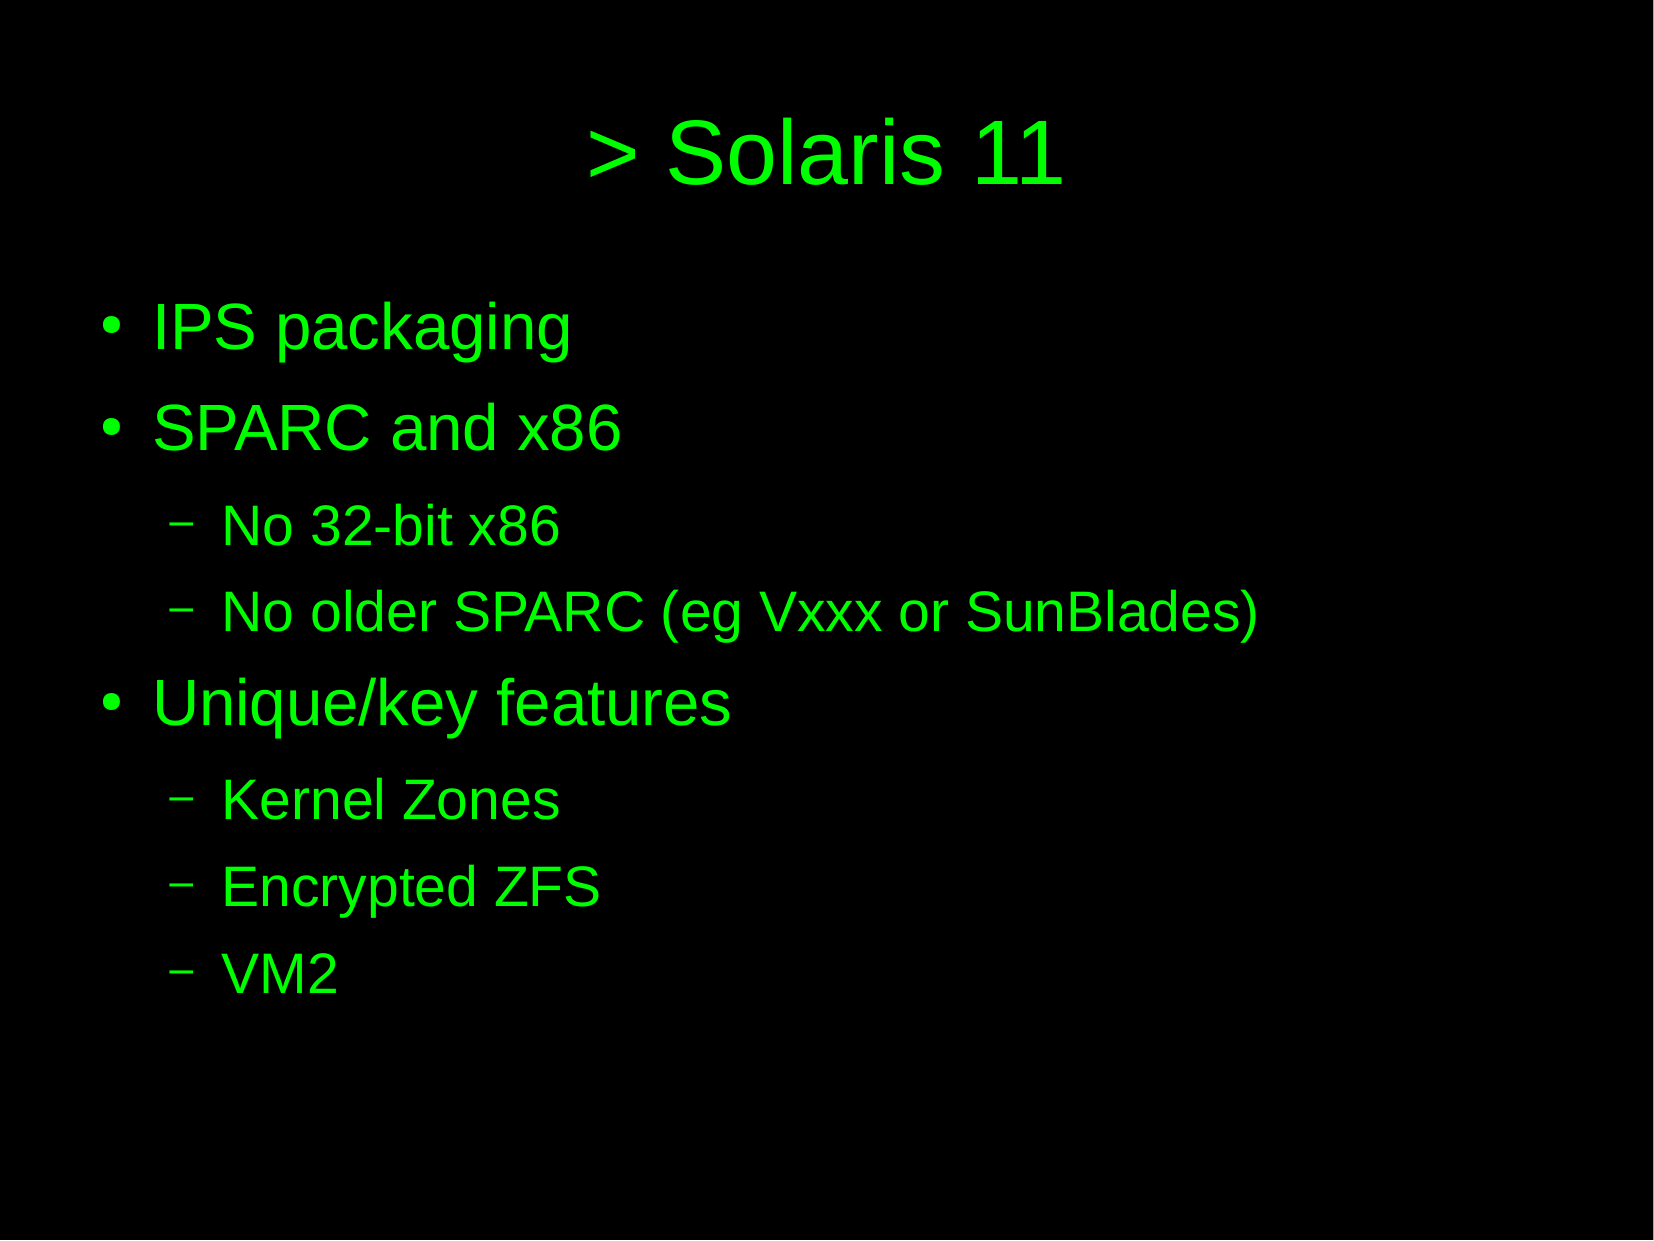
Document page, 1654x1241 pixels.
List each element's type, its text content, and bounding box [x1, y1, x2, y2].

title > Solaris 11 [82, 49, 1571, 257]
list IPS packaging SPARC and x86 No 32-bit x86 No older SPARC (eg Vxxx or SunBlades) Unique/key features Kernel Zones Encrypted ZFS VM2 [82, 290, 1571, 1010]
